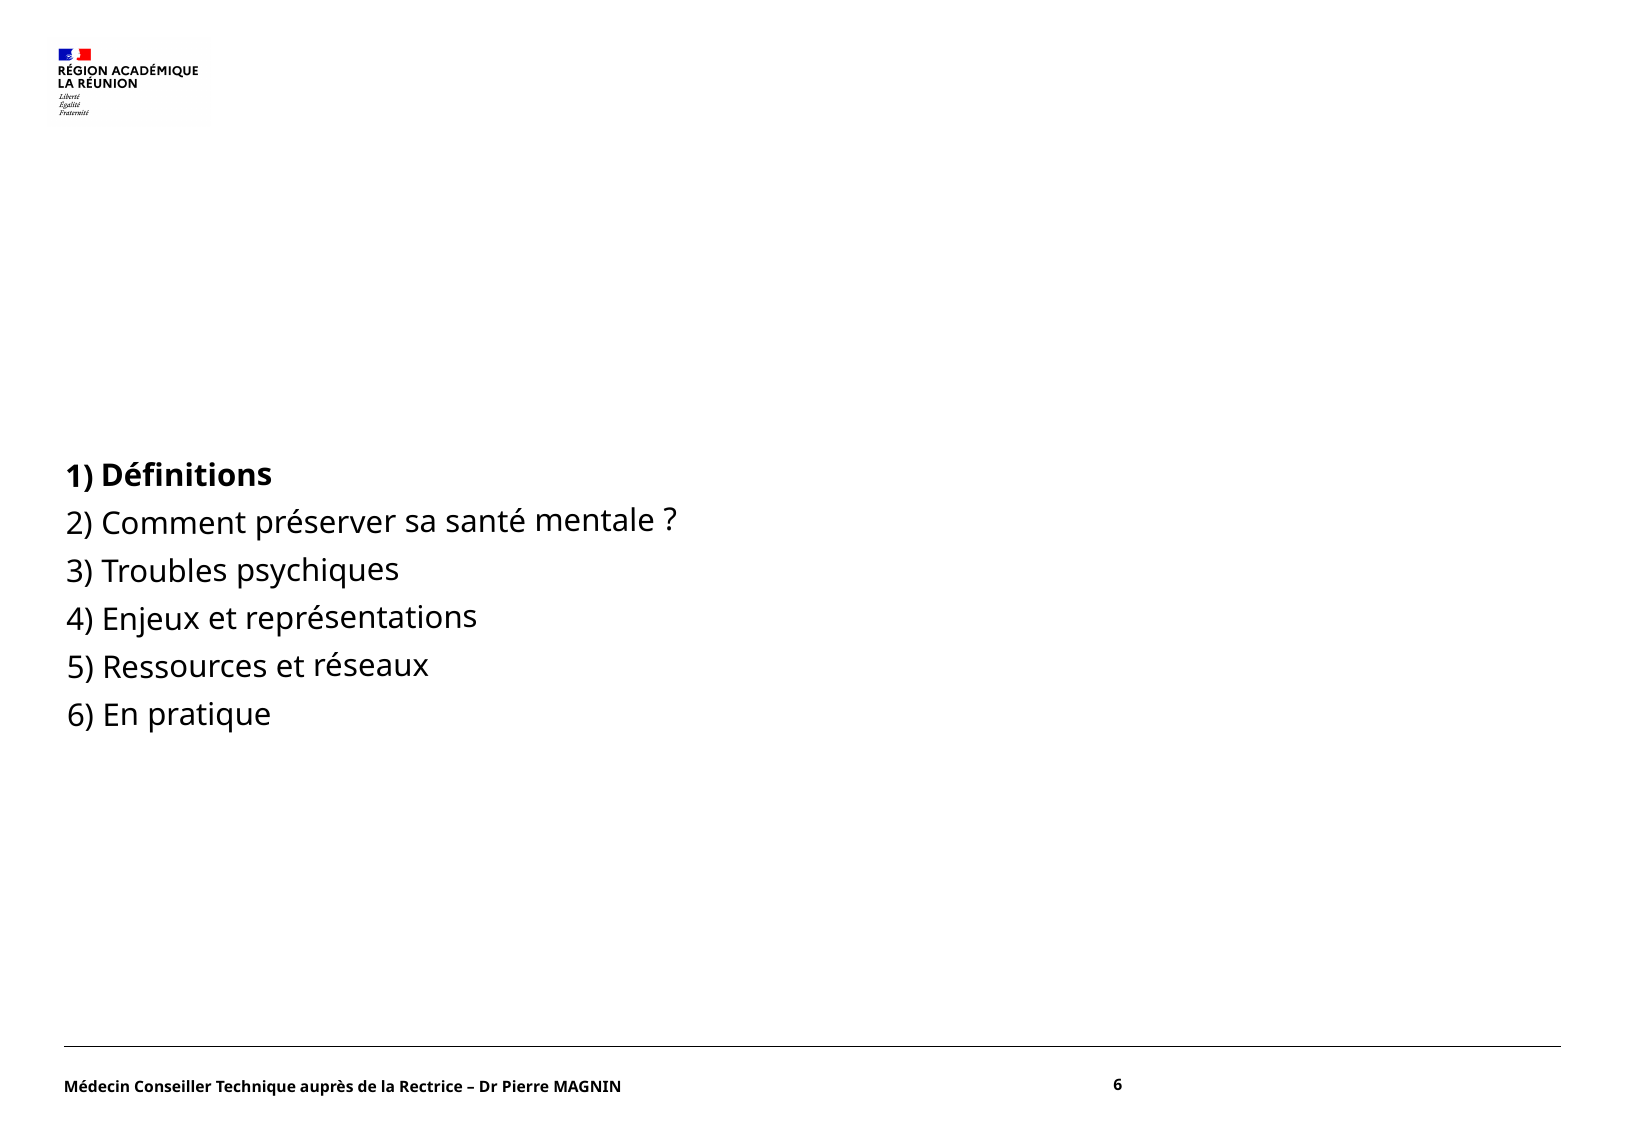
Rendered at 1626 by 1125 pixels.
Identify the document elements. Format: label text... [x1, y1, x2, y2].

text_box 33 [1114, 1046, 1354, 1125]
list Définitions Comment préserver sa santé mentale ? Troubles psychiques Enjeux et représentations Ressources et réseaux En pratique [64, 301, 1562, 1033]
picture [47, 37, 211, 127]
text_box Médecin Conseiller Technique auprès de la Rectrice – Dr Pierre MAGNIN [64, 1046, 1114, 1125]
